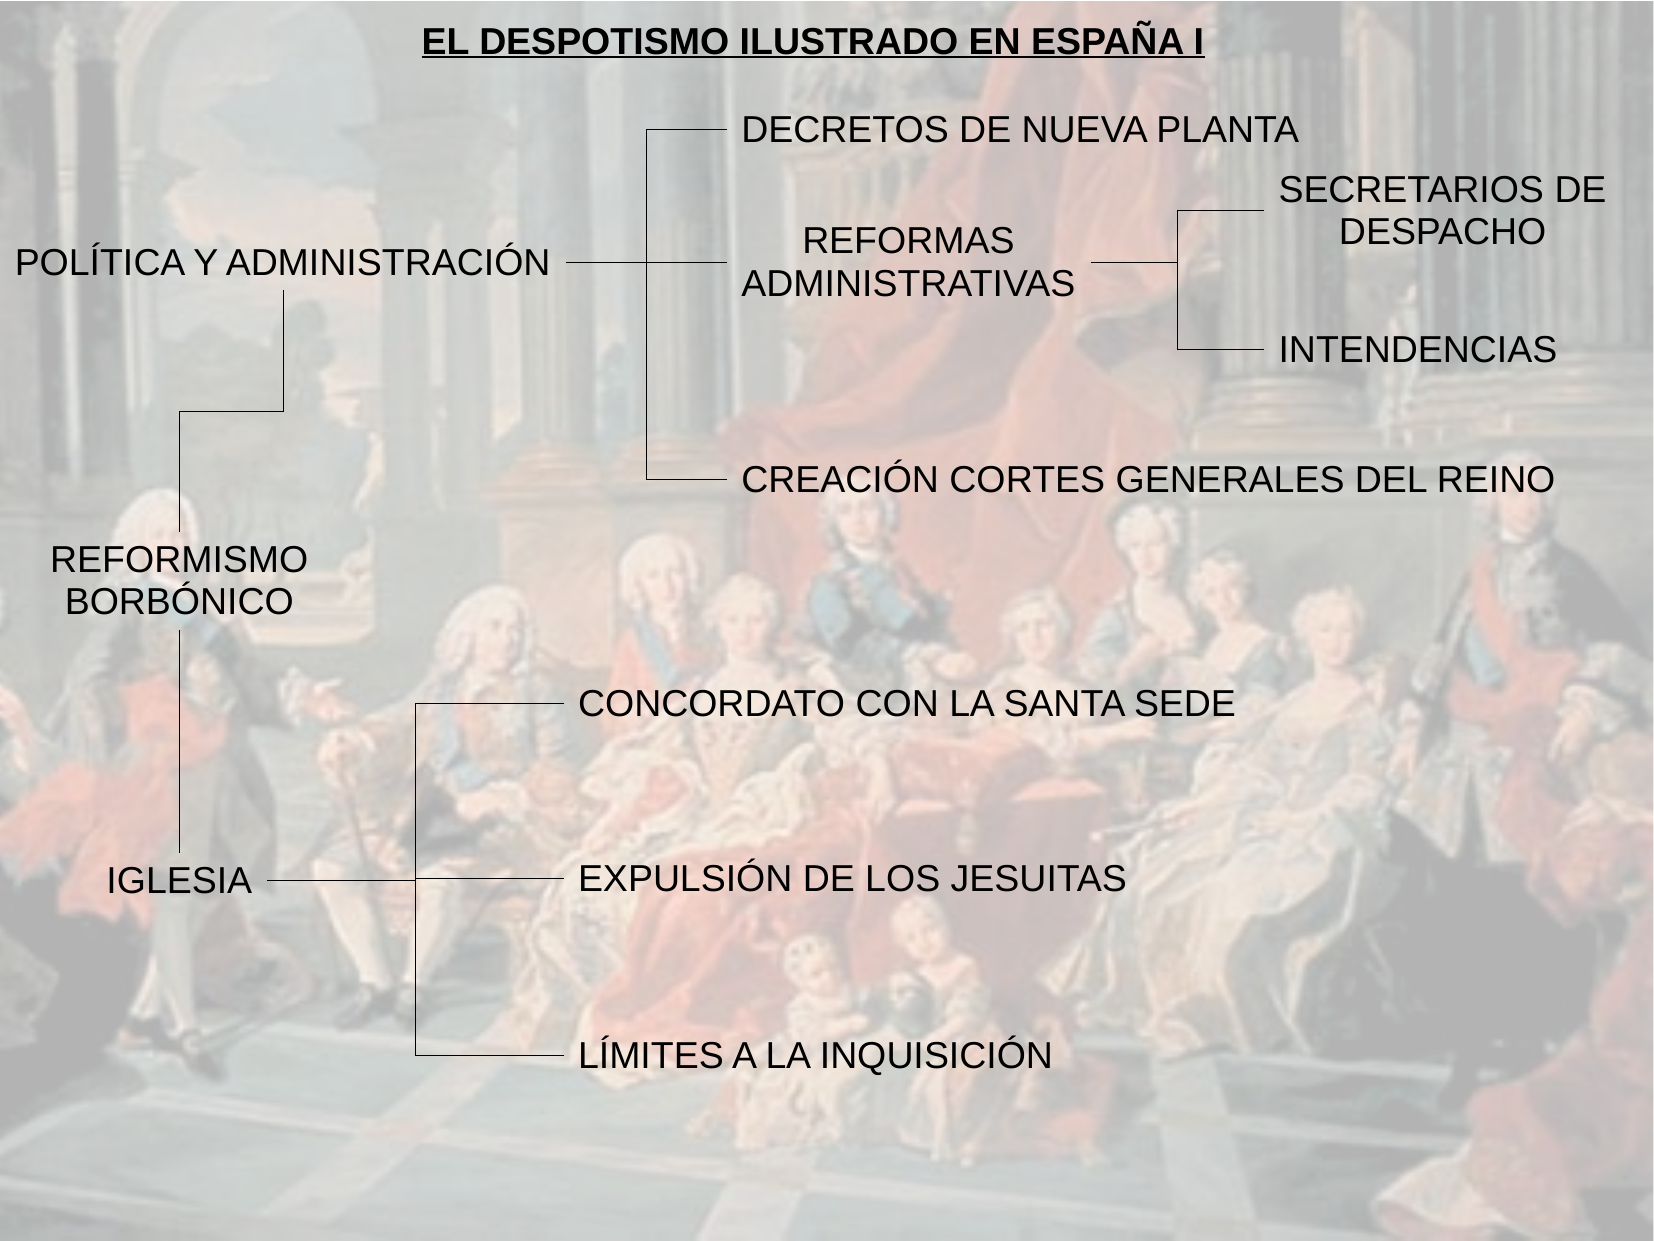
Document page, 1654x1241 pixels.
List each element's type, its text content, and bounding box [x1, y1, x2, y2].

text_box REFORMAS ADMINISTRATIVAS [726, 212, 1092, 312]
text_box EL DESPOTISMO ILUSTRADO EN ESPAÑA I [406, 12, 1217, 71]
text_box SECRETARIOS DE DESPACHO [1263, 160, 1623, 260]
text_box DECRETOS DE NUEVA PLANTA [726, 101, 1316, 159]
text_box REFORMISMO BORBÓNICO [35, 531, 324, 631]
text_box CONCORDATO CON LA SANTA SEDE [563, 675, 1252, 733]
text_box EXPULSIÓN DE LOS JESUITAS [563, 850, 1143, 908]
text_box INTENDENCIAS [1263, 321, 1573, 378]
text_box POLÍTICA Y ADMINISTRACIÓN [0, 233, 567, 291]
text_box LÍMITES A LA INQUISICIÓN [563, 1027, 1069, 1085]
text_box IGLESIA [91, 852, 268, 910]
text_box CREACIÓN CORTES GENERALES DEL REINO [726, 451, 1571, 508]
picture [0, 1, 1654, 1241]
